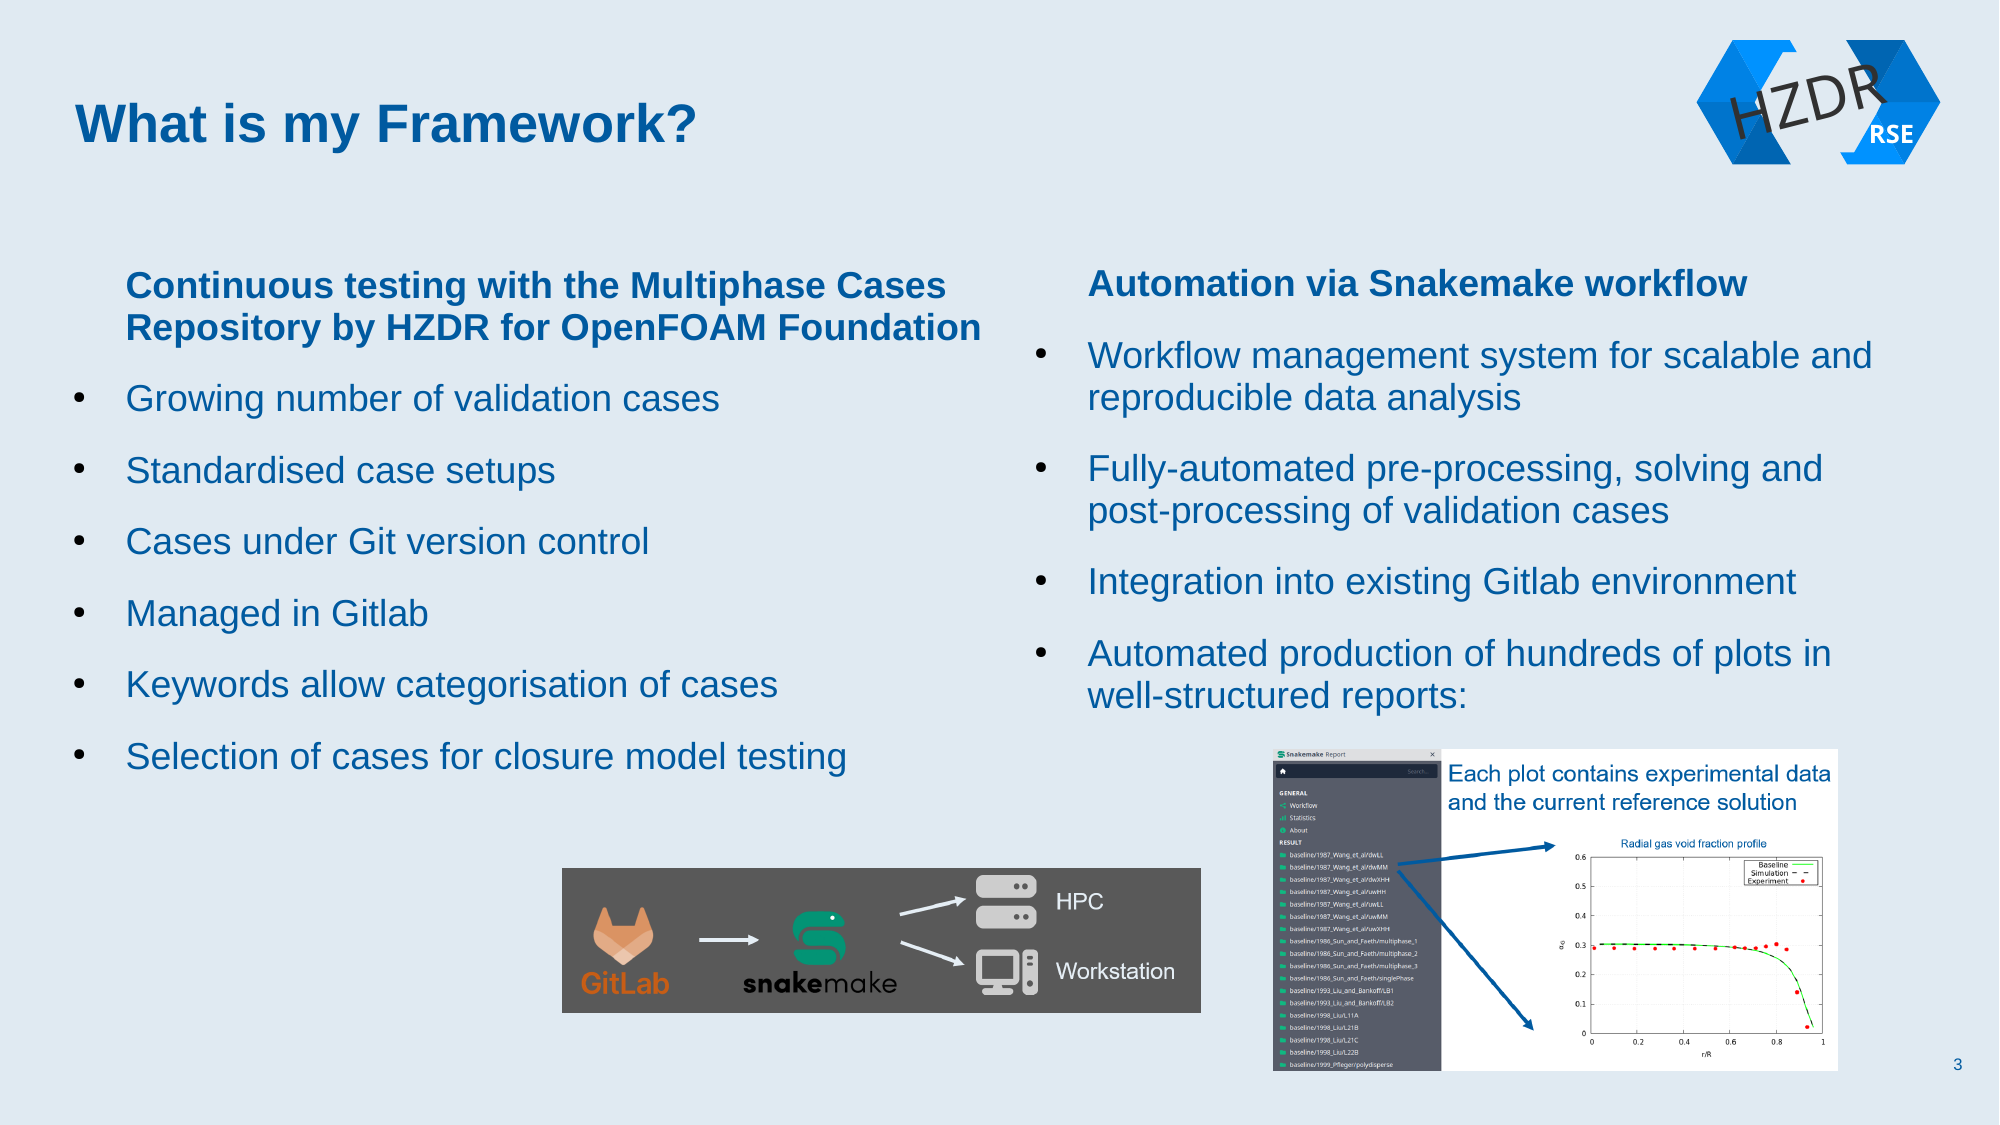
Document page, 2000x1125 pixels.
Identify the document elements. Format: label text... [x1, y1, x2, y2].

picture [1273, 749, 1838, 1071]
title What is my Framework? [75, 52, 1875, 195]
list Continuous testing with the Multiphase Cases Repository by HZDR for OpenFOAM Foundation Growing number of validation cases Standardised case setups Cases under Git version control Managed in Gitlab Keywords allow categorisation of cases Selection of cases for closure model testing [54, 264, 993, 977]
list Automation via Snakemake workflow Workflow management system for scalable and reproducible data analysis Fully-automated pre-processing, solving and post-processing of validation cases Integration into existing Gitlab environment Automated production of hundreds of plots in well-structured reports: [1016, 262, 1914, 976]
picture [562, 868, 1201, 1013]
